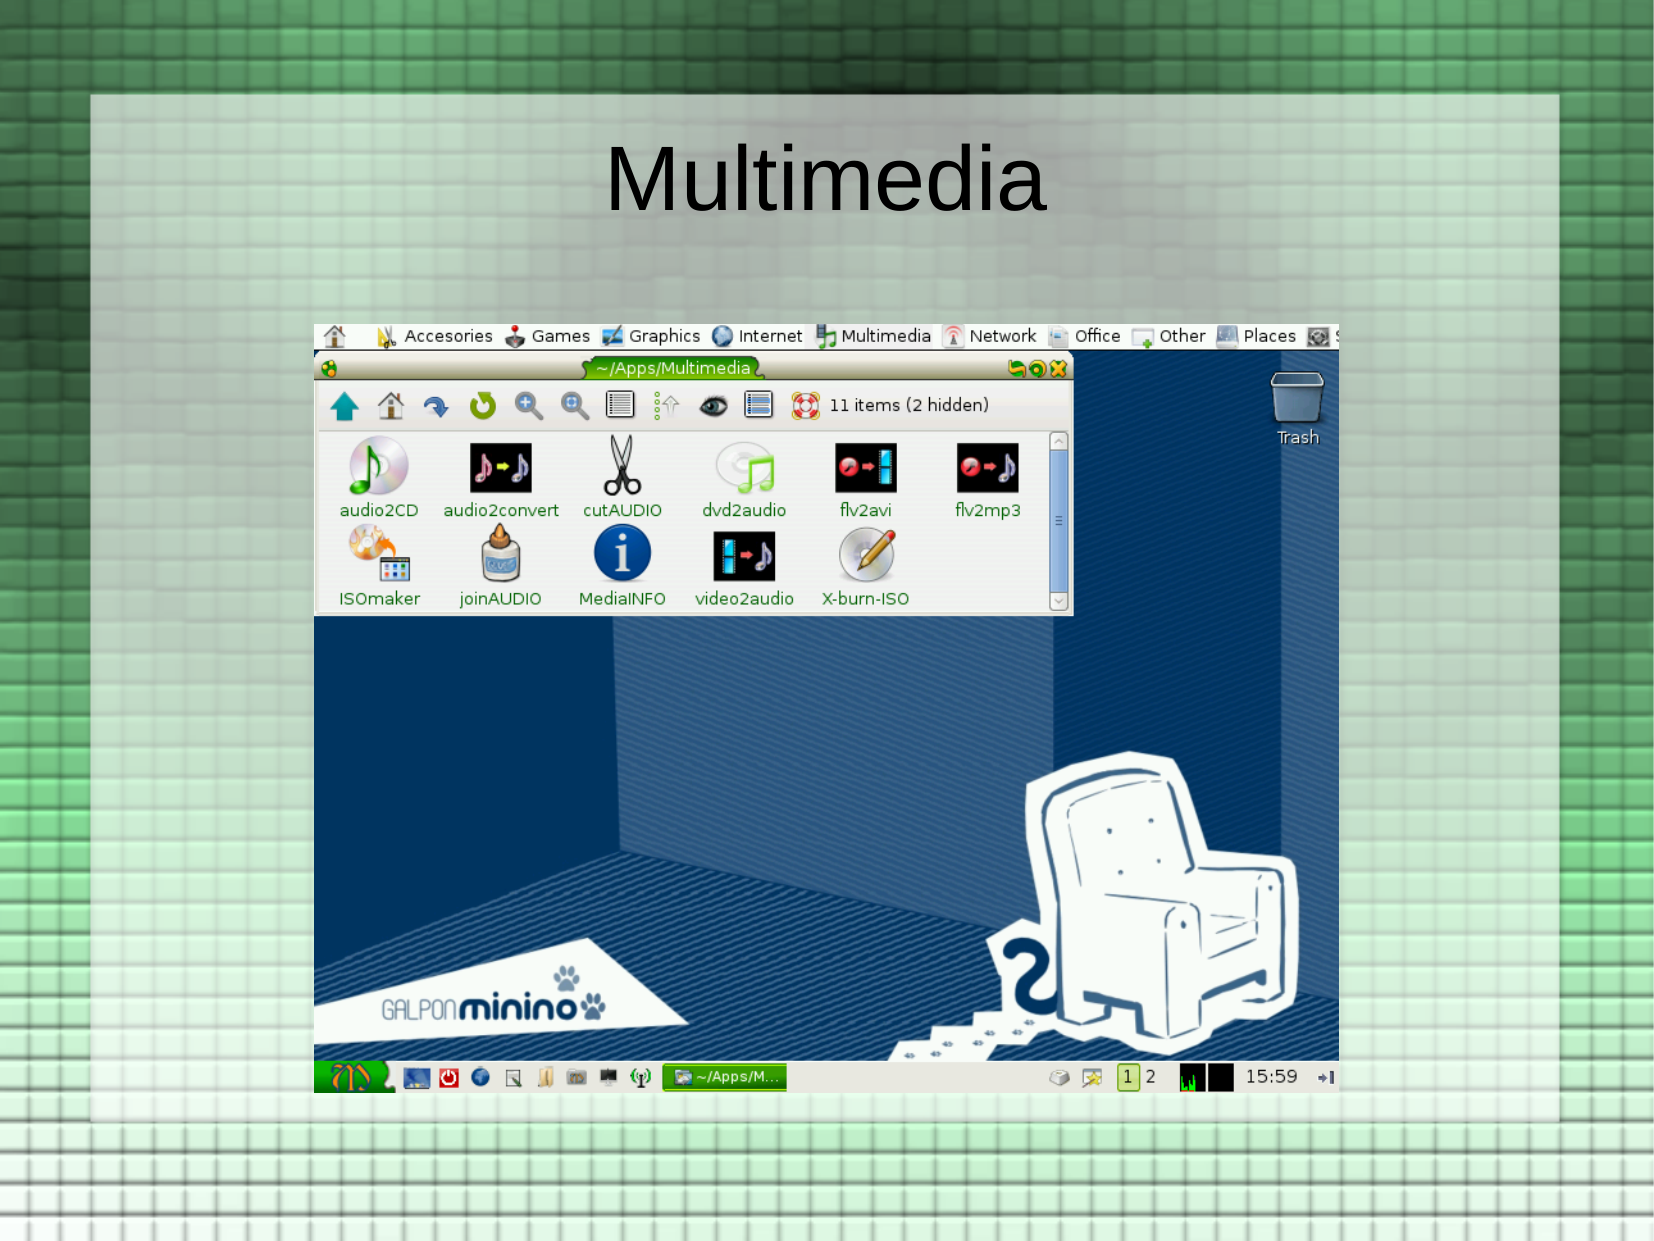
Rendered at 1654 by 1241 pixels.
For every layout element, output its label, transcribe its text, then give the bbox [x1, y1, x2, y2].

title Multimedia [88, 90, 1565, 266]
picture [0, 0, 1654, 1241]
